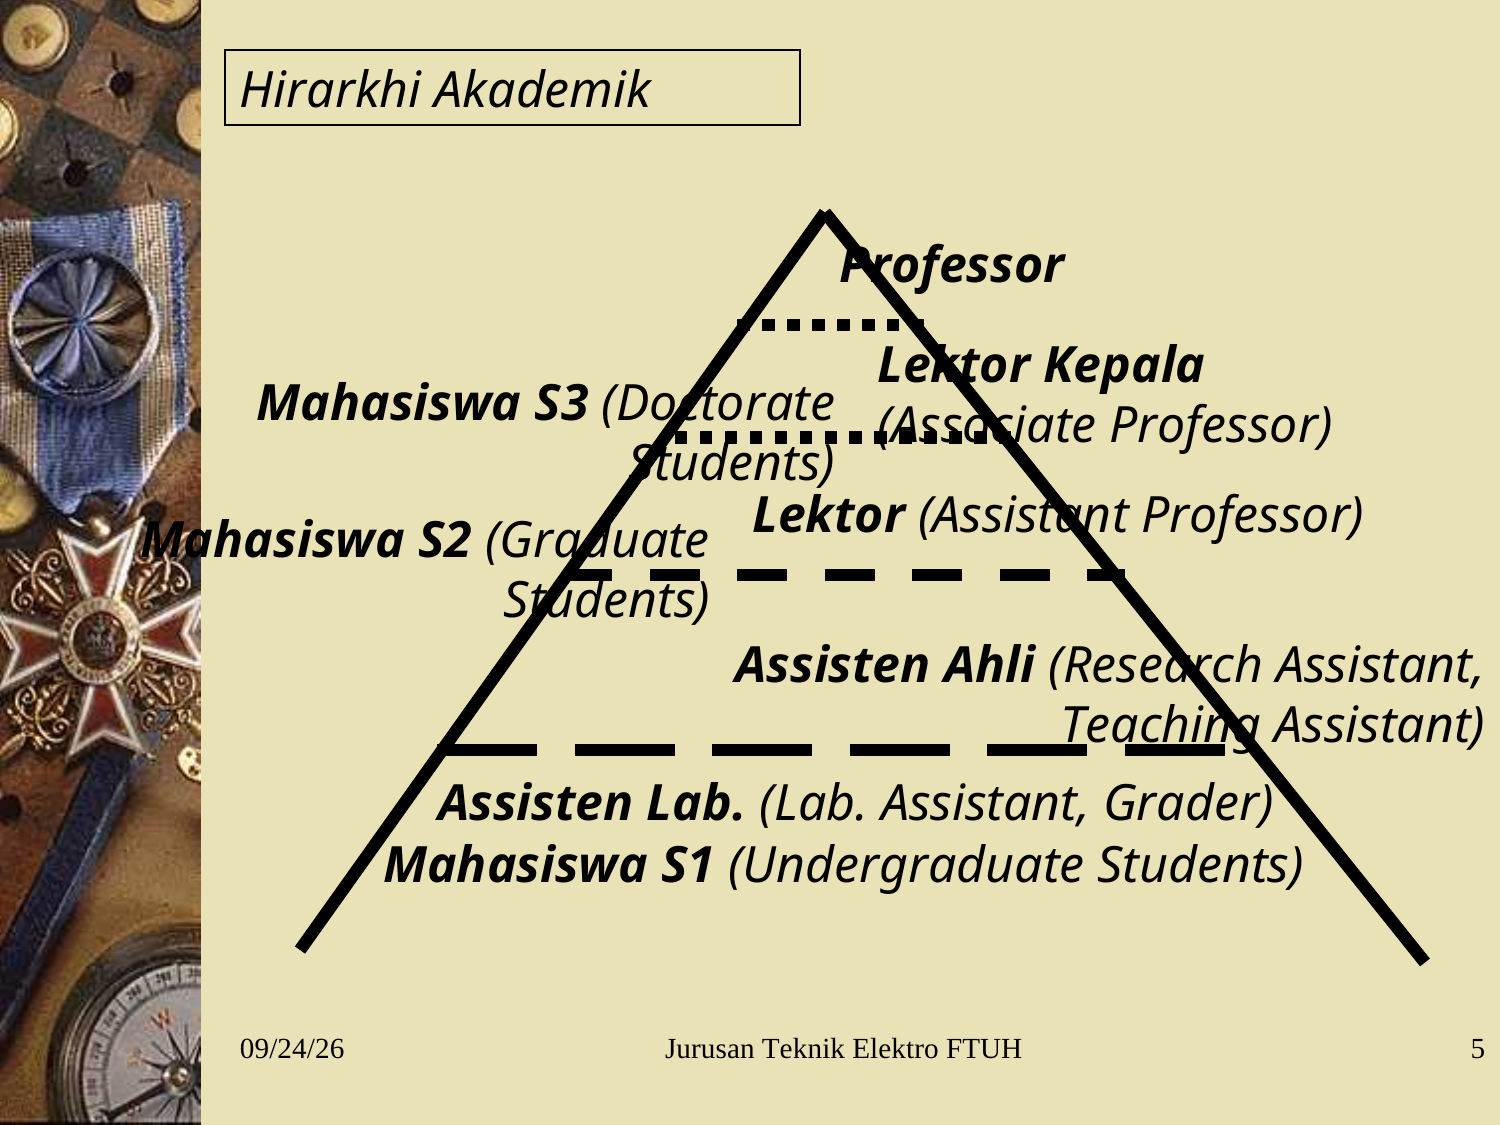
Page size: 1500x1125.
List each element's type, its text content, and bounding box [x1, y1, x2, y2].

text_box Lektor Kepala (Associate Professor) [862, 324, 1438, 461]
text_box Assisten Lab. (Lab. Assistant, Grader) [287, 762, 1426, 838]
text_box Lektor (Assistant Professor) [737, 474, 1500, 551]
text_box Mahasiswa S2 (Graduate Students) [74, 499, 726, 636]
text_box Mahasiswa S1 (Undergraduate Students) [274, 824, 1413, 901]
text_box Mahasiswa S3 (Doctorate Students) [212, 362, 850, 498]
text_box Professor [825, 224, 1126, 301]
text_box Assisten Ahli (Research Assistant, Teaching Assistant) [525, 624, 1500, 761]
text_box Hirarkhi Akademik [224, 49, 801, 126]
picture [0, 0, 201, 1125]
